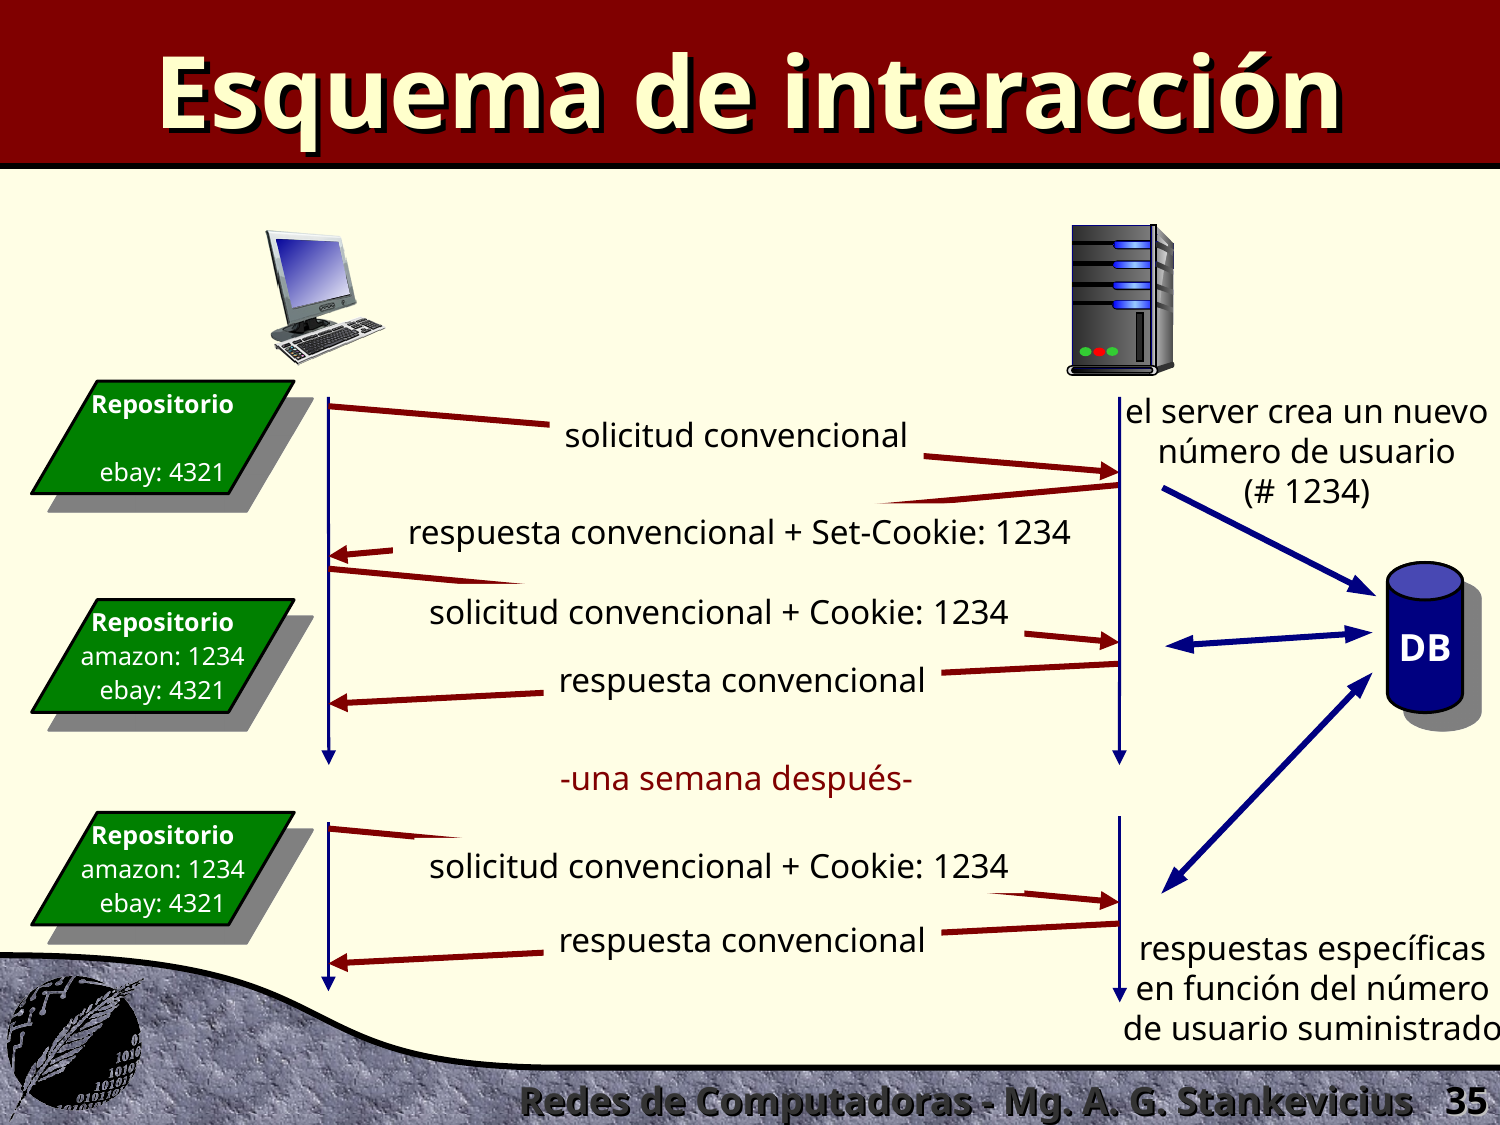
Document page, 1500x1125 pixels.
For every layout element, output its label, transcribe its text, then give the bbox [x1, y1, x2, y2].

text_box el server crea un nuevo número de usuario (# 1234) [1110, 382, 1500, 518]
text_box Repositorio ebay: 4321 [31, 381, 295, 494]
picture [1047, 1100, 1054, 1110]
text_box respuesta convencional + Set-Cookie: 1234 [393, 503, 1087, 559]
text_box [1067, 225, 1175, 376]
text_box solicitud convencional + Cookie: 1234 [414, 837, 1025, 894]
text_box Repositorio amazon: 1234 ebay: 4321 [31, 599, 295, 713]
picture [0, 959, 1500, 1125]
text_box respuesta convencional [543, 911, 942, 967]
text_box DB [1387, 584, 1463, 713]
text_box respuesta convencional [543, 651, 942, 707]
text_box [275, 239, 350, 308]
picture [790, 1100, 795, 1110]
text_box solicitud convencional + Cookie: 1234 [414, 583, 1025, 640]
text_box solicitud convencional [549, 406, 924, 462]
title Esquema de interacción [15, 5, 1485, 160]
picture [262, 224, 415, 376]
text_box Repositorio amazon: 1234 ebay: 4321 [31, 812, 295, 925]
text_box -una semana después- [545, 749, 929, 805]
text_box respuestas específicas en función del número de usuario suministrado [1107, 919, 1500, 1056]
